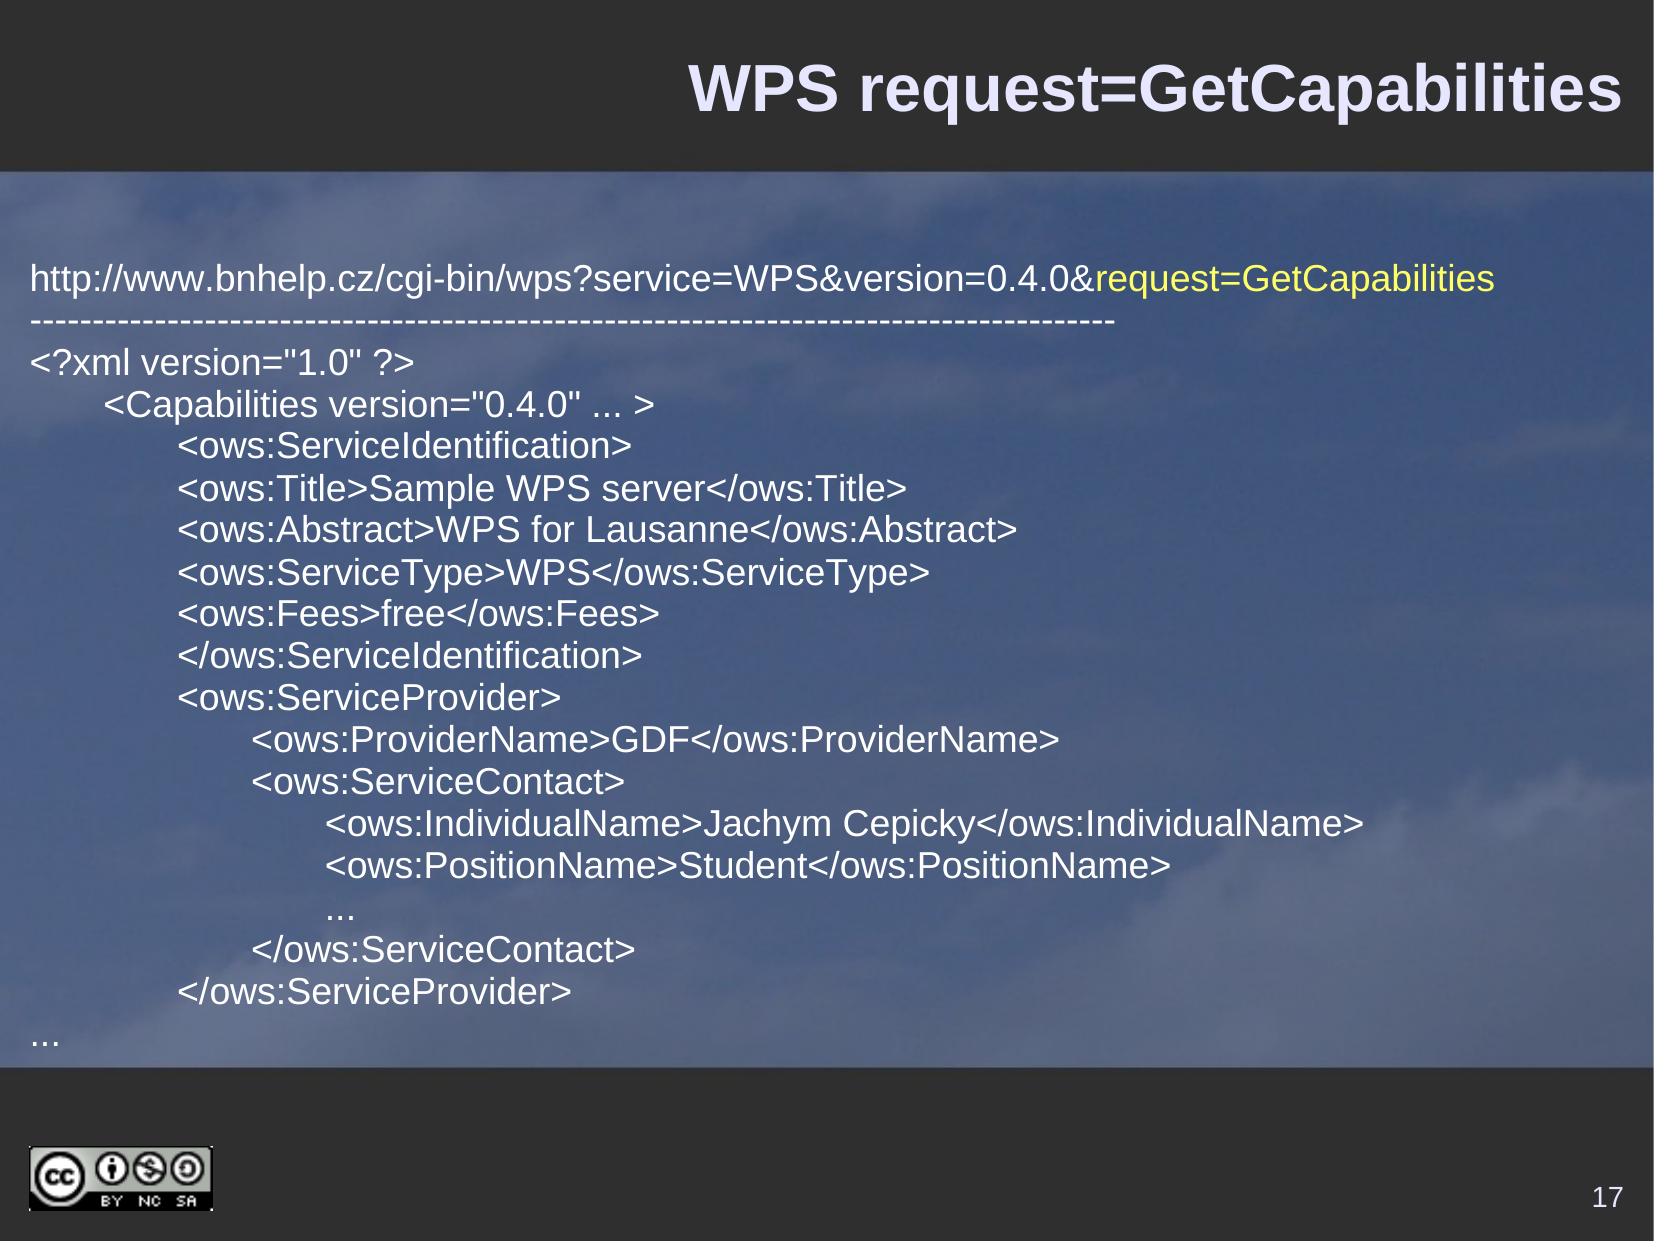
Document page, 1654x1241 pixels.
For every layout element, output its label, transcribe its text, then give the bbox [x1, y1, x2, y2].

picture [0, 0, 1654, 1241]
title WPS request=GetCapabilities [29, 29, 1625, 148]
subtitle http://www.bnhelp.cz/cgi-bin/wps?service=WPS&version=0.4.0&request=GetCapabilities --------------------------------------------------------------------------------------- <?xml version="1.0" ?> <Capabilities version="0.4.0" ... > <ows:ServiceIdentification> <ows:Title>Sample WPS server</ows:Title> <ows:Abstract>WPS for Lausanne</ows:Abstract> <ows:ServiceType>WPS</ows:ServiceType> <ows:Fees>free</ows:Fees> </ows:ServiceIdentification> <ows:ServiceProvider> <ows:ProviderName>GDF</ows:ProviderName> <ows:ServiceContact> <ows:IndividualName>Jachym Cepicky</ows:IndividualName> <ows:PositionName>Student</ows:PositionName> ... </ows:ServiceContact> </ows:ServiceProvider> ... [29, 177, 1625, 1135]
